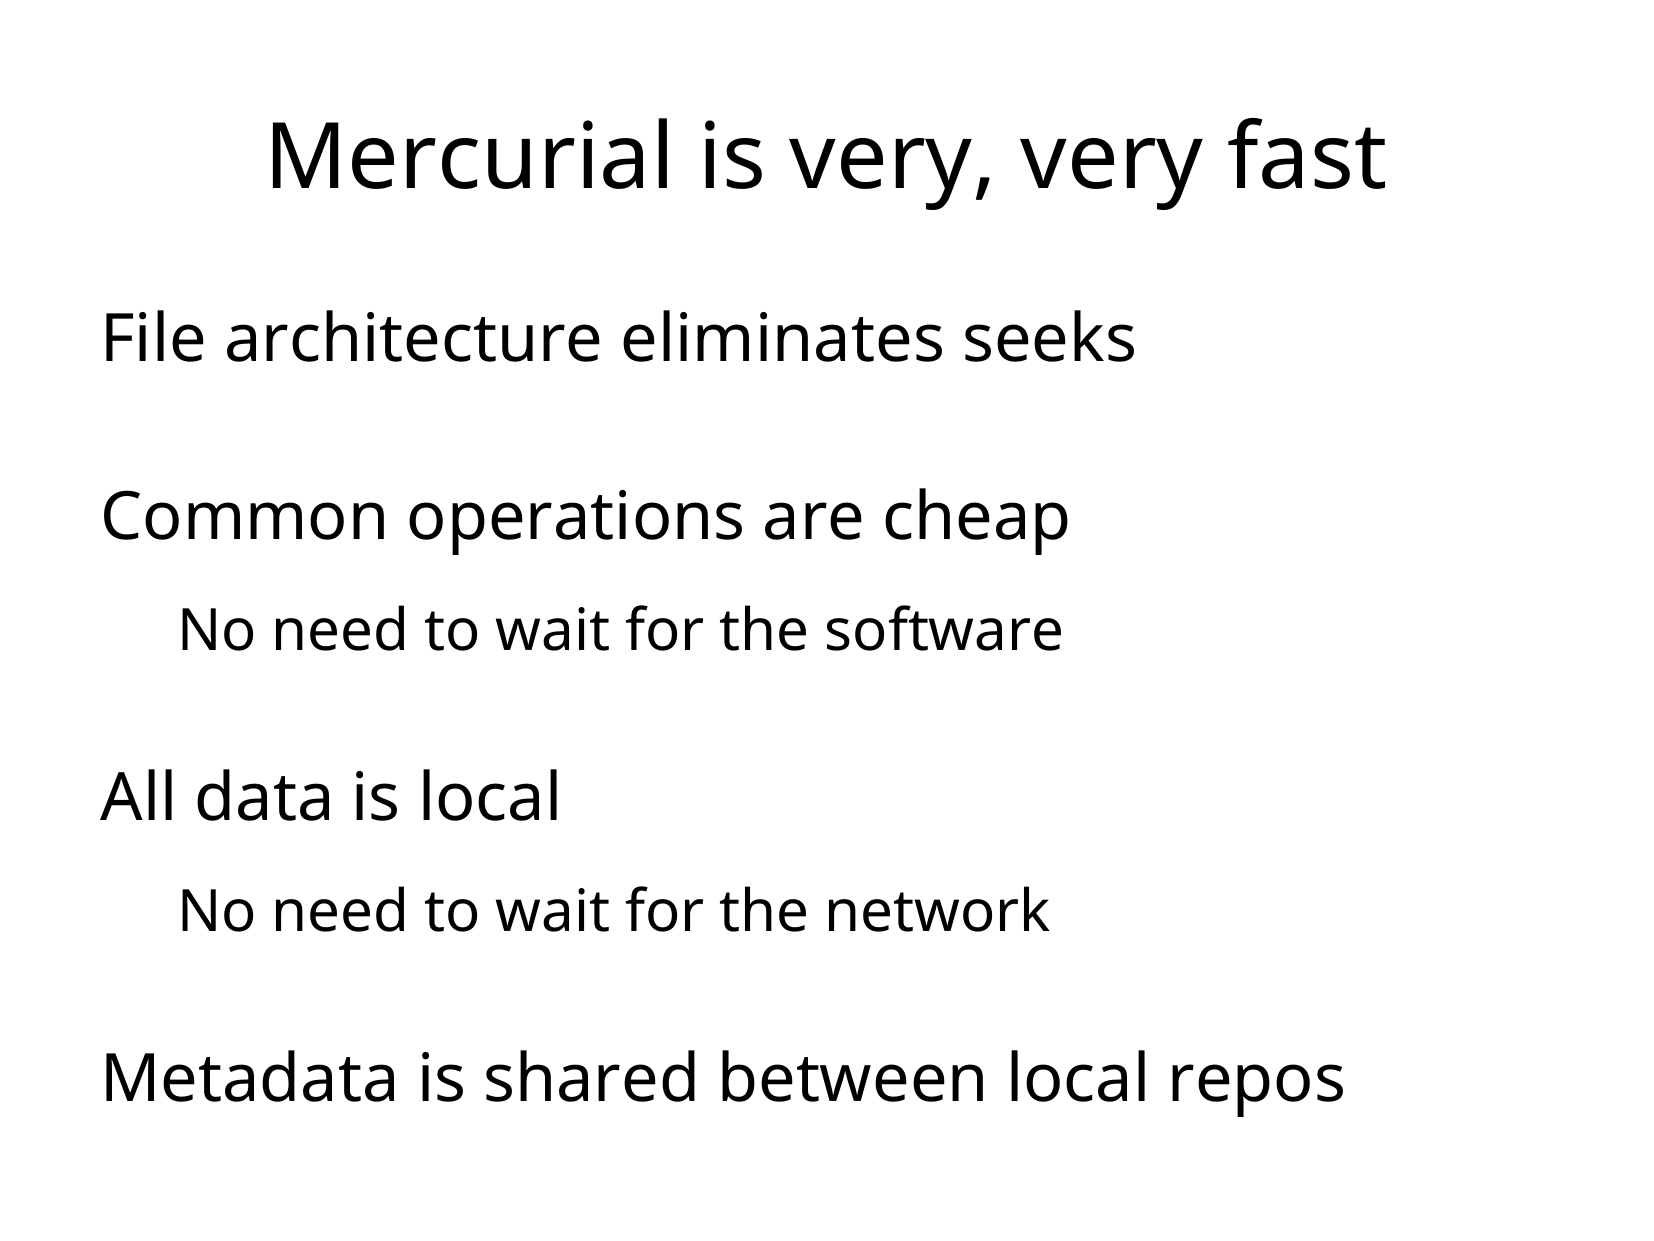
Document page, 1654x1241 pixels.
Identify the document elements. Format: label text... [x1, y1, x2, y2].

list File architecture eliminates seeks Common operations are cheap No need to wait for the software All data is local No need to wait for the network Metadata is shared between local repos [82, 290, 1571, 1109]
title Mercurial is very, very fast [82, 49, 1571, 257]
